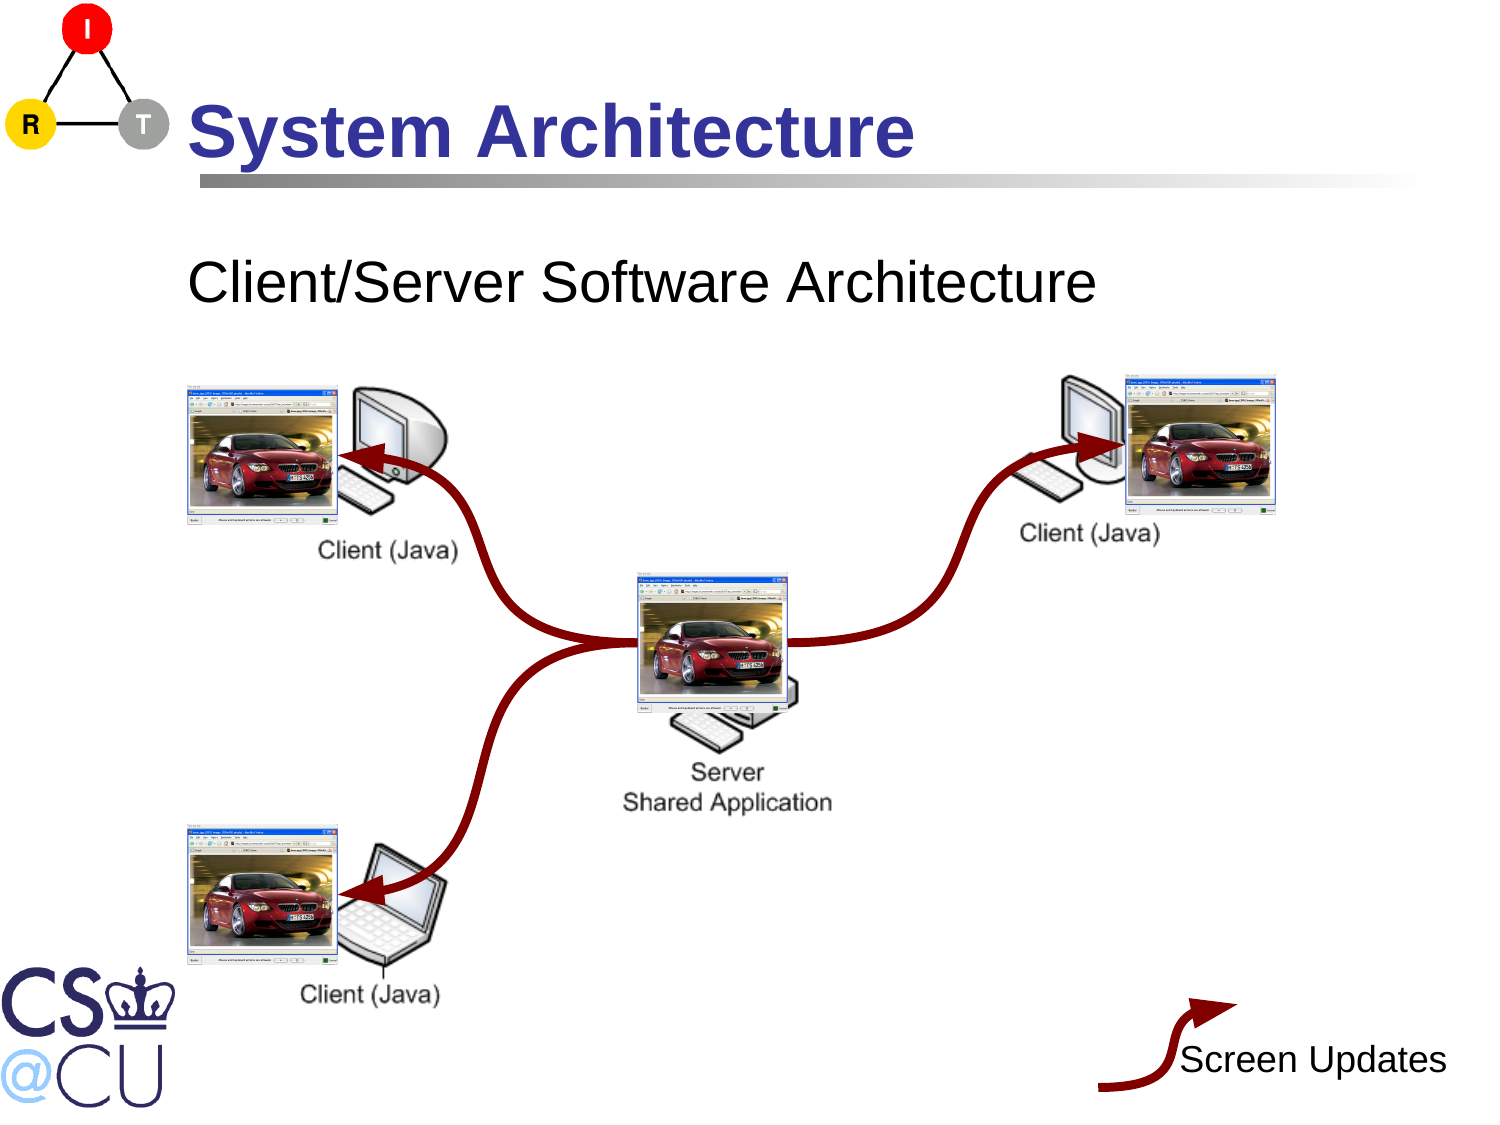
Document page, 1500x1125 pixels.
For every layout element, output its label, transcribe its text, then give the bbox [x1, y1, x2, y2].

picture [187, 385, 338, 526]
picture [1125, 374, 1276, 515]
list Client/Server Software Architecture [187, 456, 580, 894]
list Client/Server Software Architecture [187, 249, 1463, 998]
text_box Screen Updates [1164, 1030, 1463, 1088]
picture [637, 572, 788, 713]
title System Architecture [187, 44, 1463, 218]
picture [300, 998, 1160, 1010]
picture [0, 0, 173, 154]
picture [187, 824, 338, 965]
picture [0, 949, 175, 1125]
